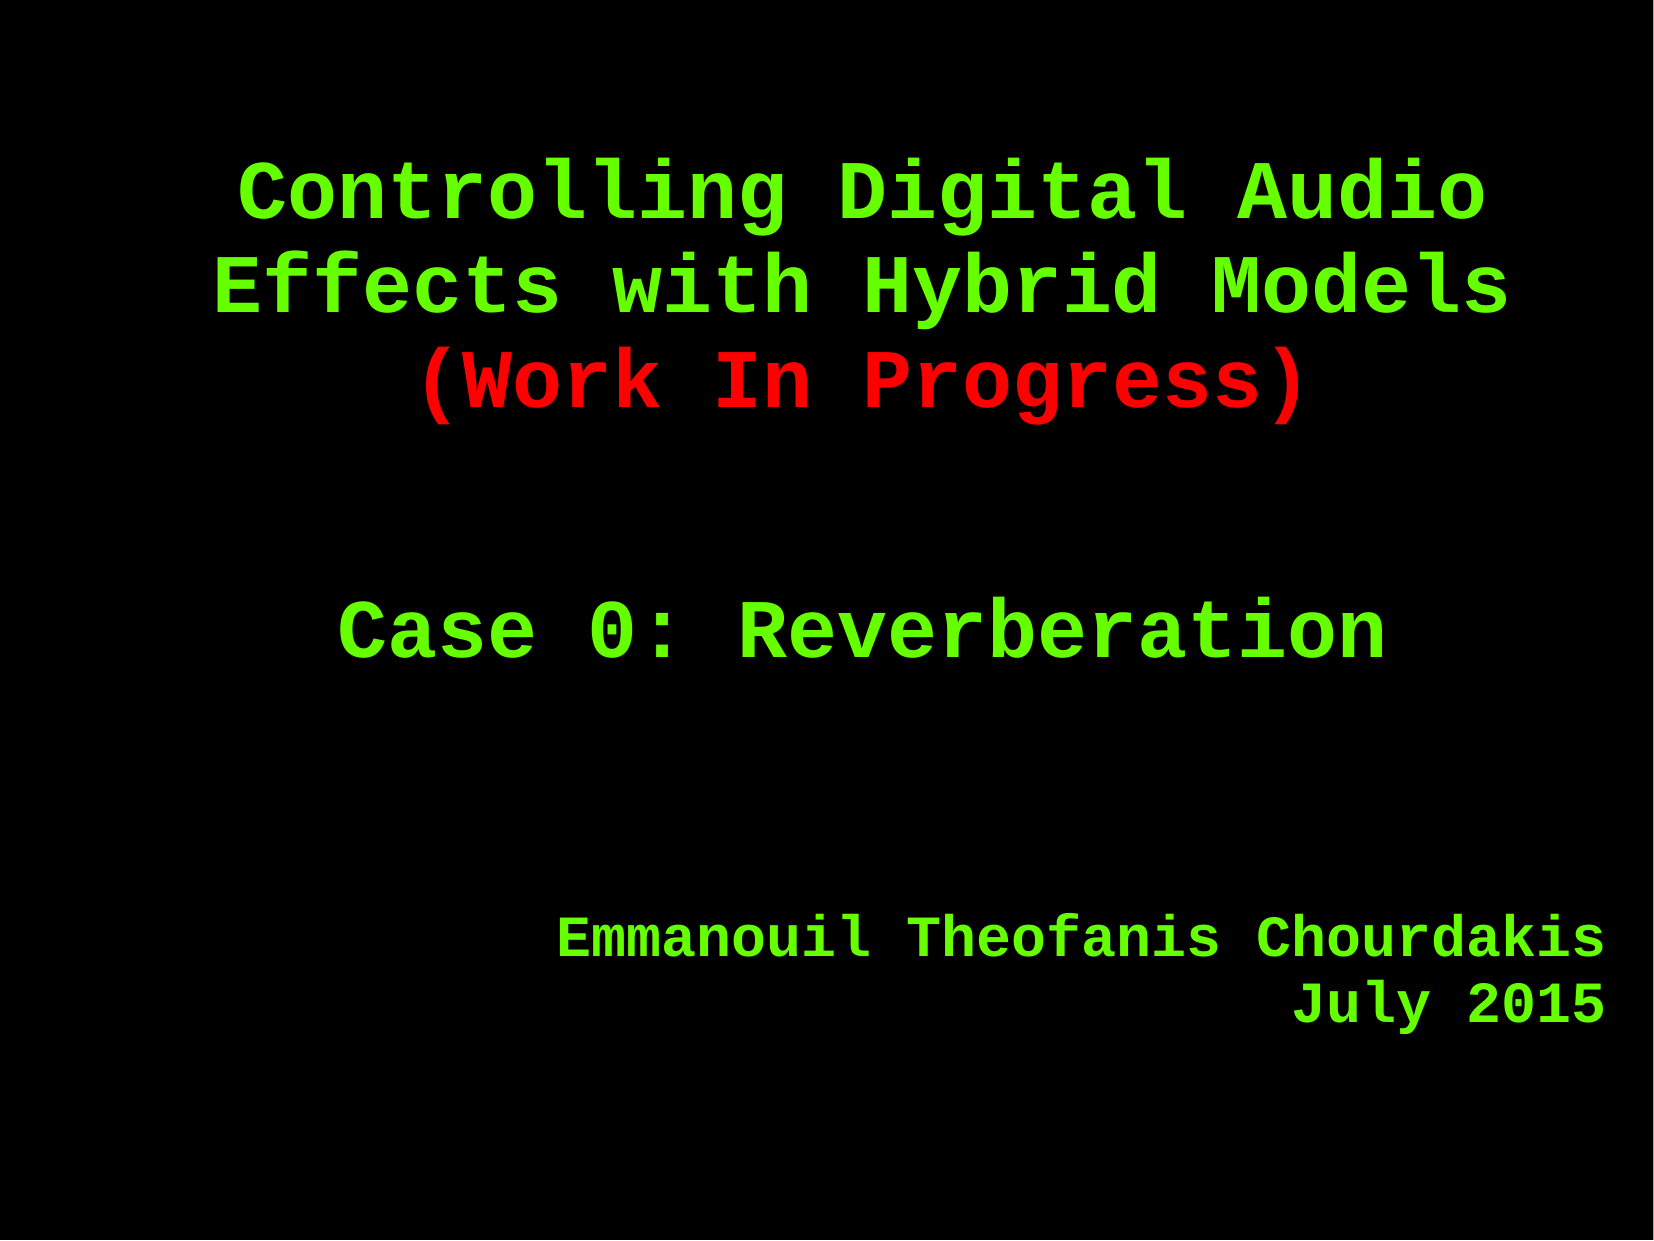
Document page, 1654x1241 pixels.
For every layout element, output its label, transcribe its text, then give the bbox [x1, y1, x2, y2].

subtitle Controlling Digital Audio Effects with Hybrid Models (Work In Progress) Case 0: Reverberation Emmanouil Theofanis Chourdakis July 2015 [118, 114, 1607, 1075]
